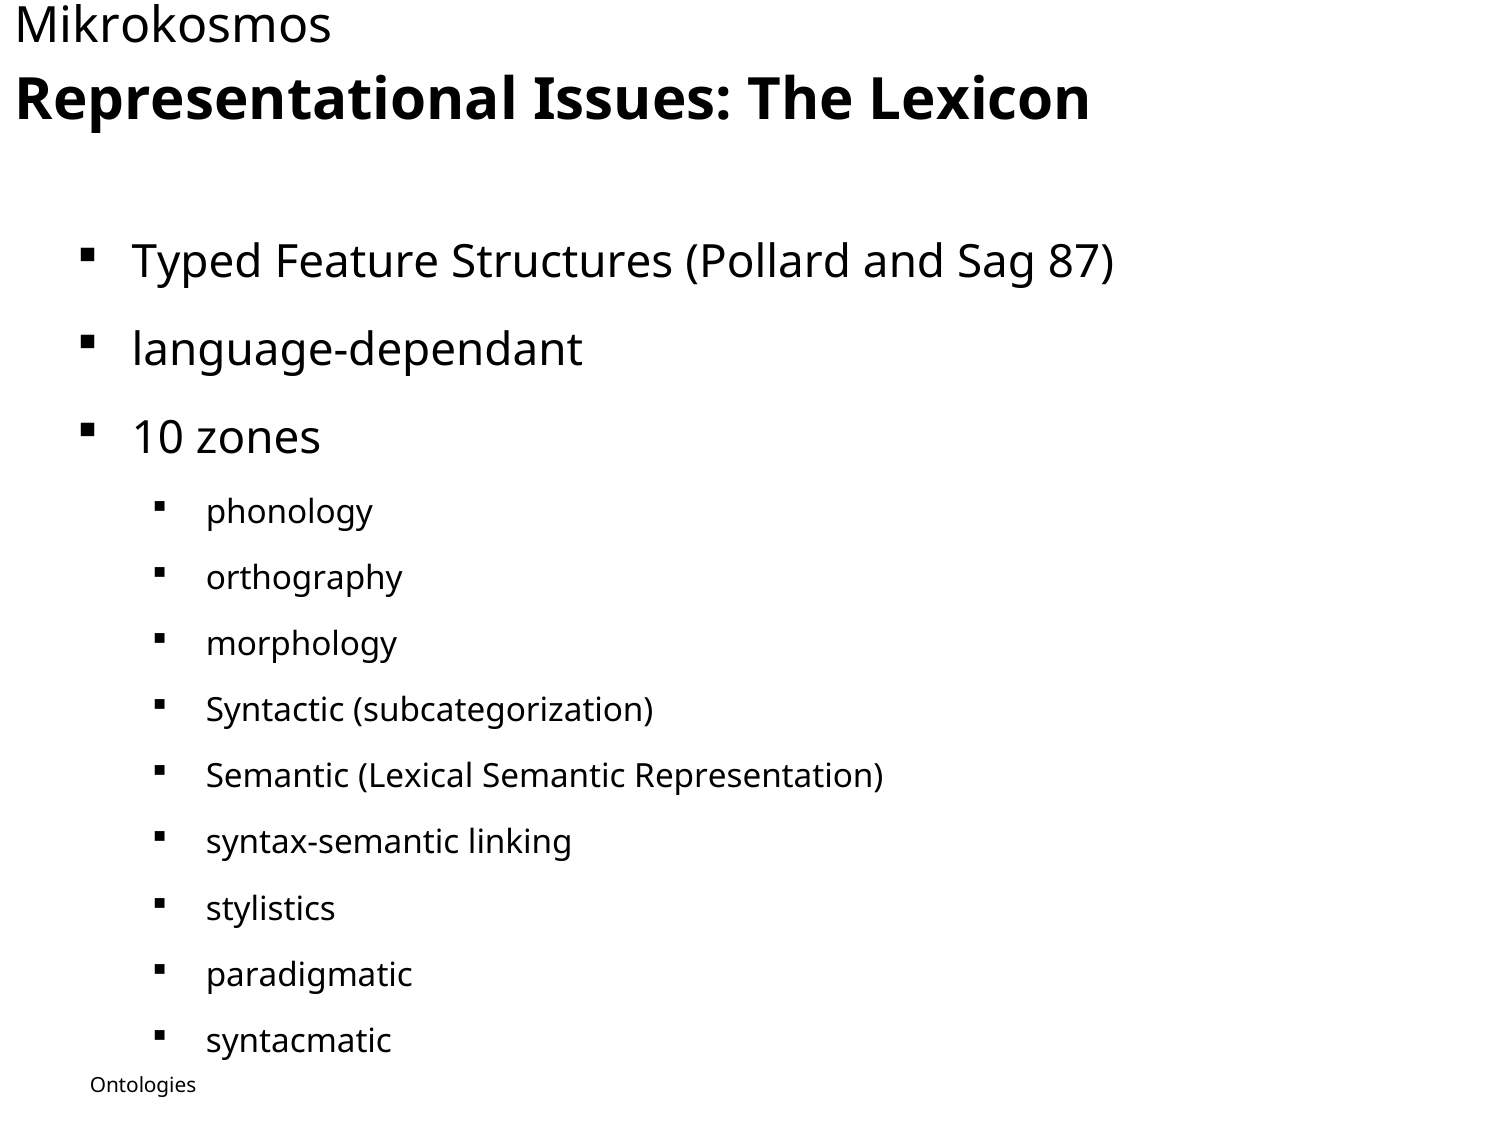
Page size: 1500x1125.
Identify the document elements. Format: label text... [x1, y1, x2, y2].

list Typed Feature Structures (Pollard and Sag 87) language-dependant 10 zones phonology orthography morphology Syntactic (subcategorization) Semantic (Lexical Semantic Representation) syntax-semantic linking stylistics paradigmatic syntacmatic [62, 212, 1463, 1013]
title Mikrokosmos Representational Issues: The Lexicon [0, 0, 1276, 136]
